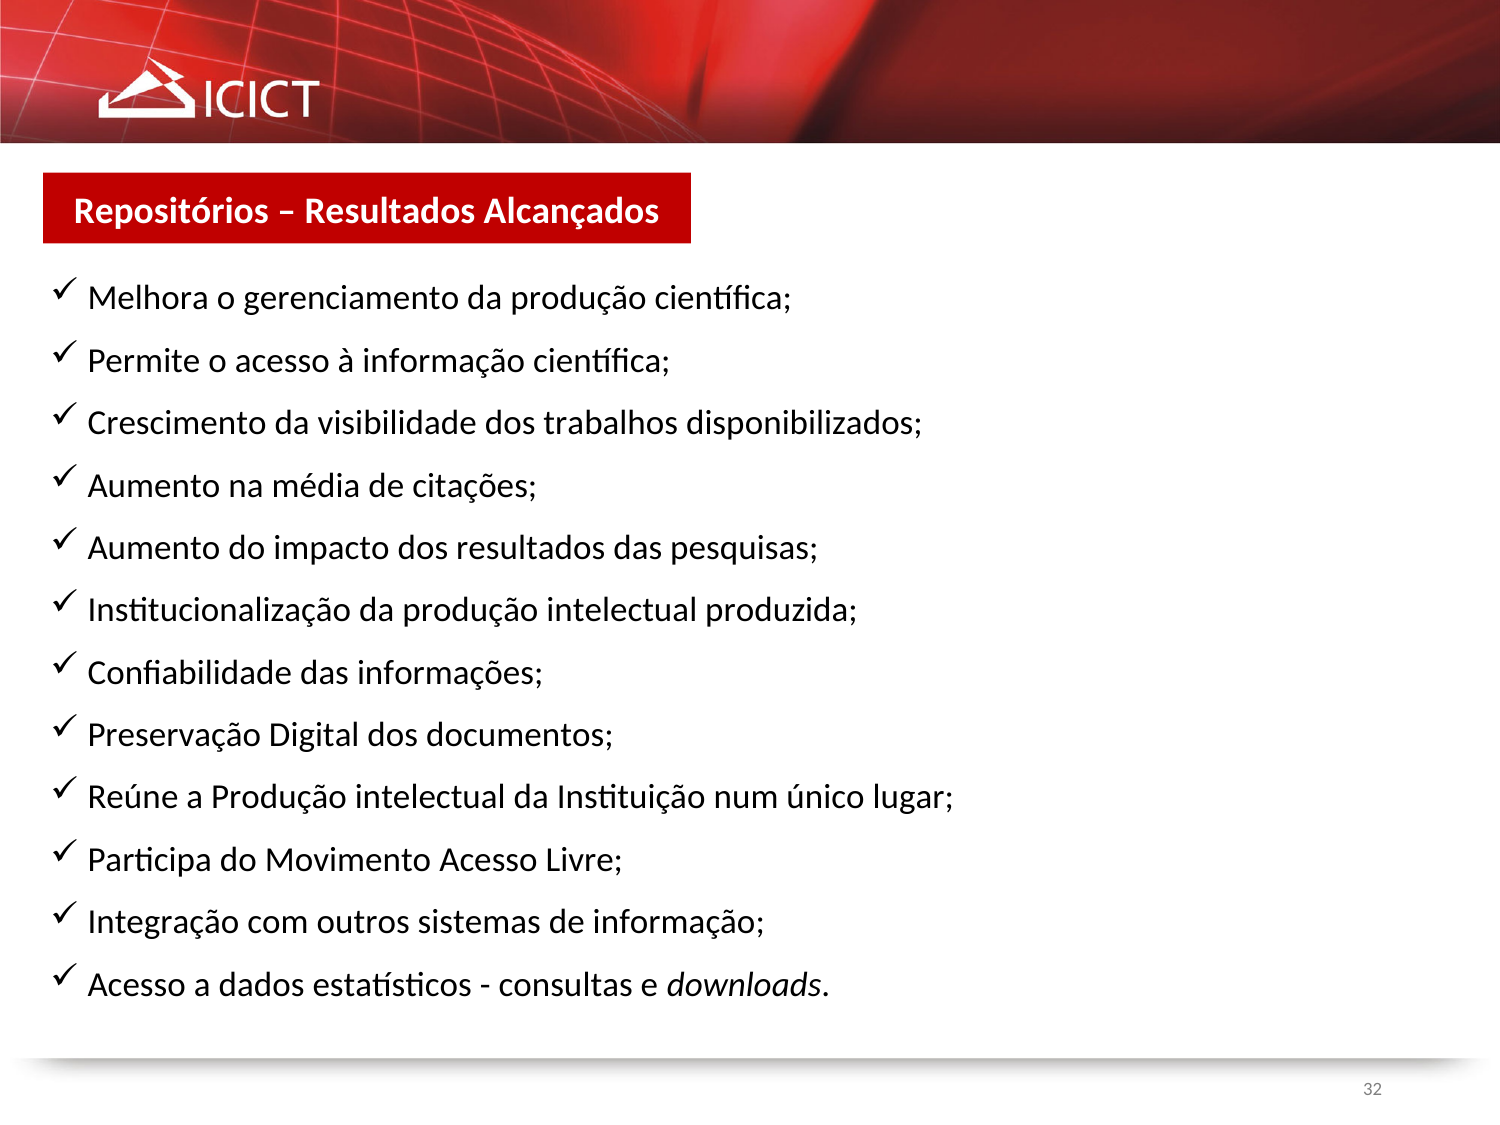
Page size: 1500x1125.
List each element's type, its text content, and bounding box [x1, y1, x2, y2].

text_box Melhora o gerenciamento da produção científica; Permite o acesso à informação científica; Crescimento da visibilidade dos trabalhos disponibilizados; Aumento na média de citações; Aumento do impacto dos resultados das pesquisas; Institucionalização da produção intelectual produzida; Confiabilidade das informações; Preservação Digital dos documentos; Reúne a Produção intelectual da Instituição num único lugar; Participa do Movimento Acesso Livre; Integração com outros sistemas de informação; Acesso a dados estatísticos - consultas e downloads. [35, 272, 1386, 1015]
text_box <número> [1059, 1057, 1397, 1118]
picture [0, 0, 1500, 1125]
text_box Repositórios – Resultados Alcançados [43, 172, 691, 244]
